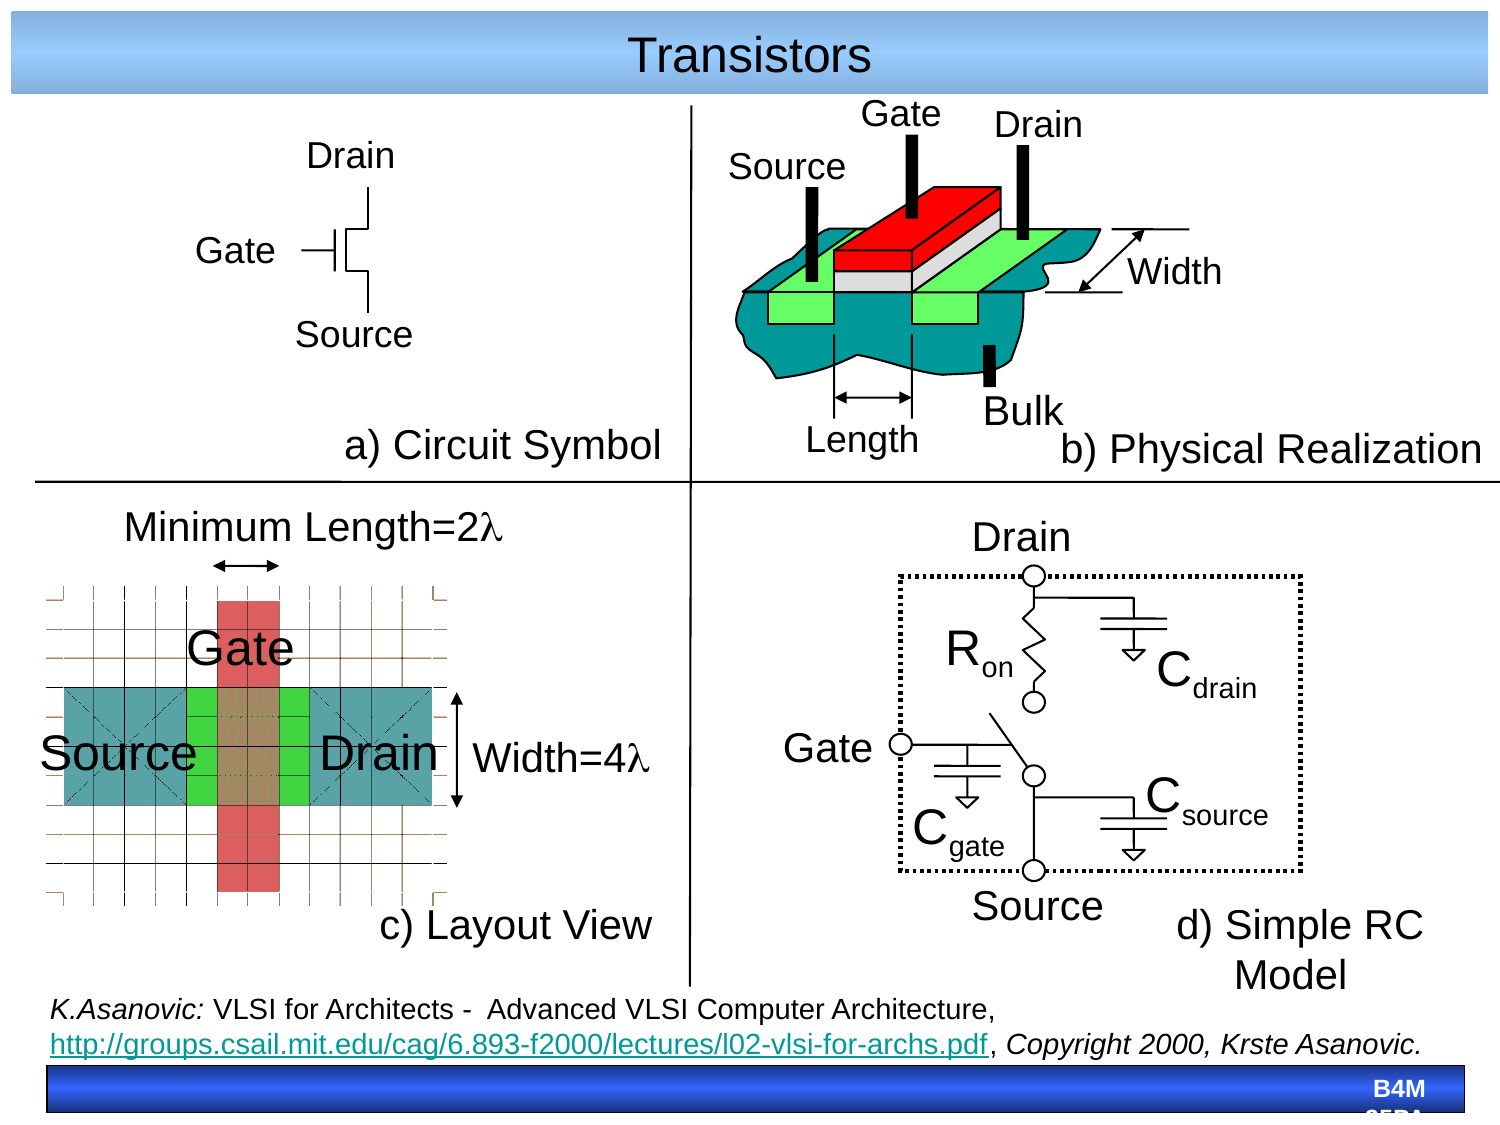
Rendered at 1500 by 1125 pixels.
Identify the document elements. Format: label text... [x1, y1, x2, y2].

text_box Source [956, 871, 1120, 936]
text_box K.Asanovic: VLSI for Architects - Advanced VLSI Computer Architecture, http://groups.csail.mit.edu/cag/6.893-f2000/lectures/l02-vlsi-for-archs.pdf, Copyright 2000, Krste Asanovic. [35, 982, 1500, 1108]
text_box Gate [180, 218, 291, 279]
text_box Bulk [967, 376, 1079, 442]
text_box Source [24, 713, 213, 788]
text_box Gate [768, 713, 889, 779]
text_box [1022, 568, 1045, 587]
text_box Drain [291, 124, 411, 184]
text_box Gate [171, 607, 310, 683]
text_box Drain [979, 92, 1099, 153]
picture [46, 586, 447, 906]
text_box Cdrain [1141, 628, 1273, 713]
text_box a) Circuit Symbol [329, 410, 678, 475]
text_box [889, 733, 912, 755]
text_box Drain [304, 713, 454, 788]
text_box [1022, 860, 1045, 871]
text_box c) Layout View [364, 890, 668, 956]
text_box b) Physical Realization [1045, 414, 1499, 480]
text_box [1022, 765, 1045, 787]
text_box Minimum Length=2l [108, 492, 518, 558]
text_box Drain [956, 502, 1087, 568]
text_box d) Simple RC Model [1161, 890, 1451, 1006]
text_box Cgate [897, 786, 1021, 870]
text_box Csource [1131, 755, 1285, 839]
text_box Width=4l [457, 723, 665, 789]
text_box Width [1112, 239, 1238, 300]
text_box Length [790, 408, 935, 468]
text_box [736, 187, 1101, 379]
text_box Ron [930, 607, 1029, 692]
text_box Source [713, 134, 862, 195]
text_box Source [280, 302, 429, 363]
text_box Gate [845, 81, 957, 142]
title Transistors [11, 11, 1489, 94]
